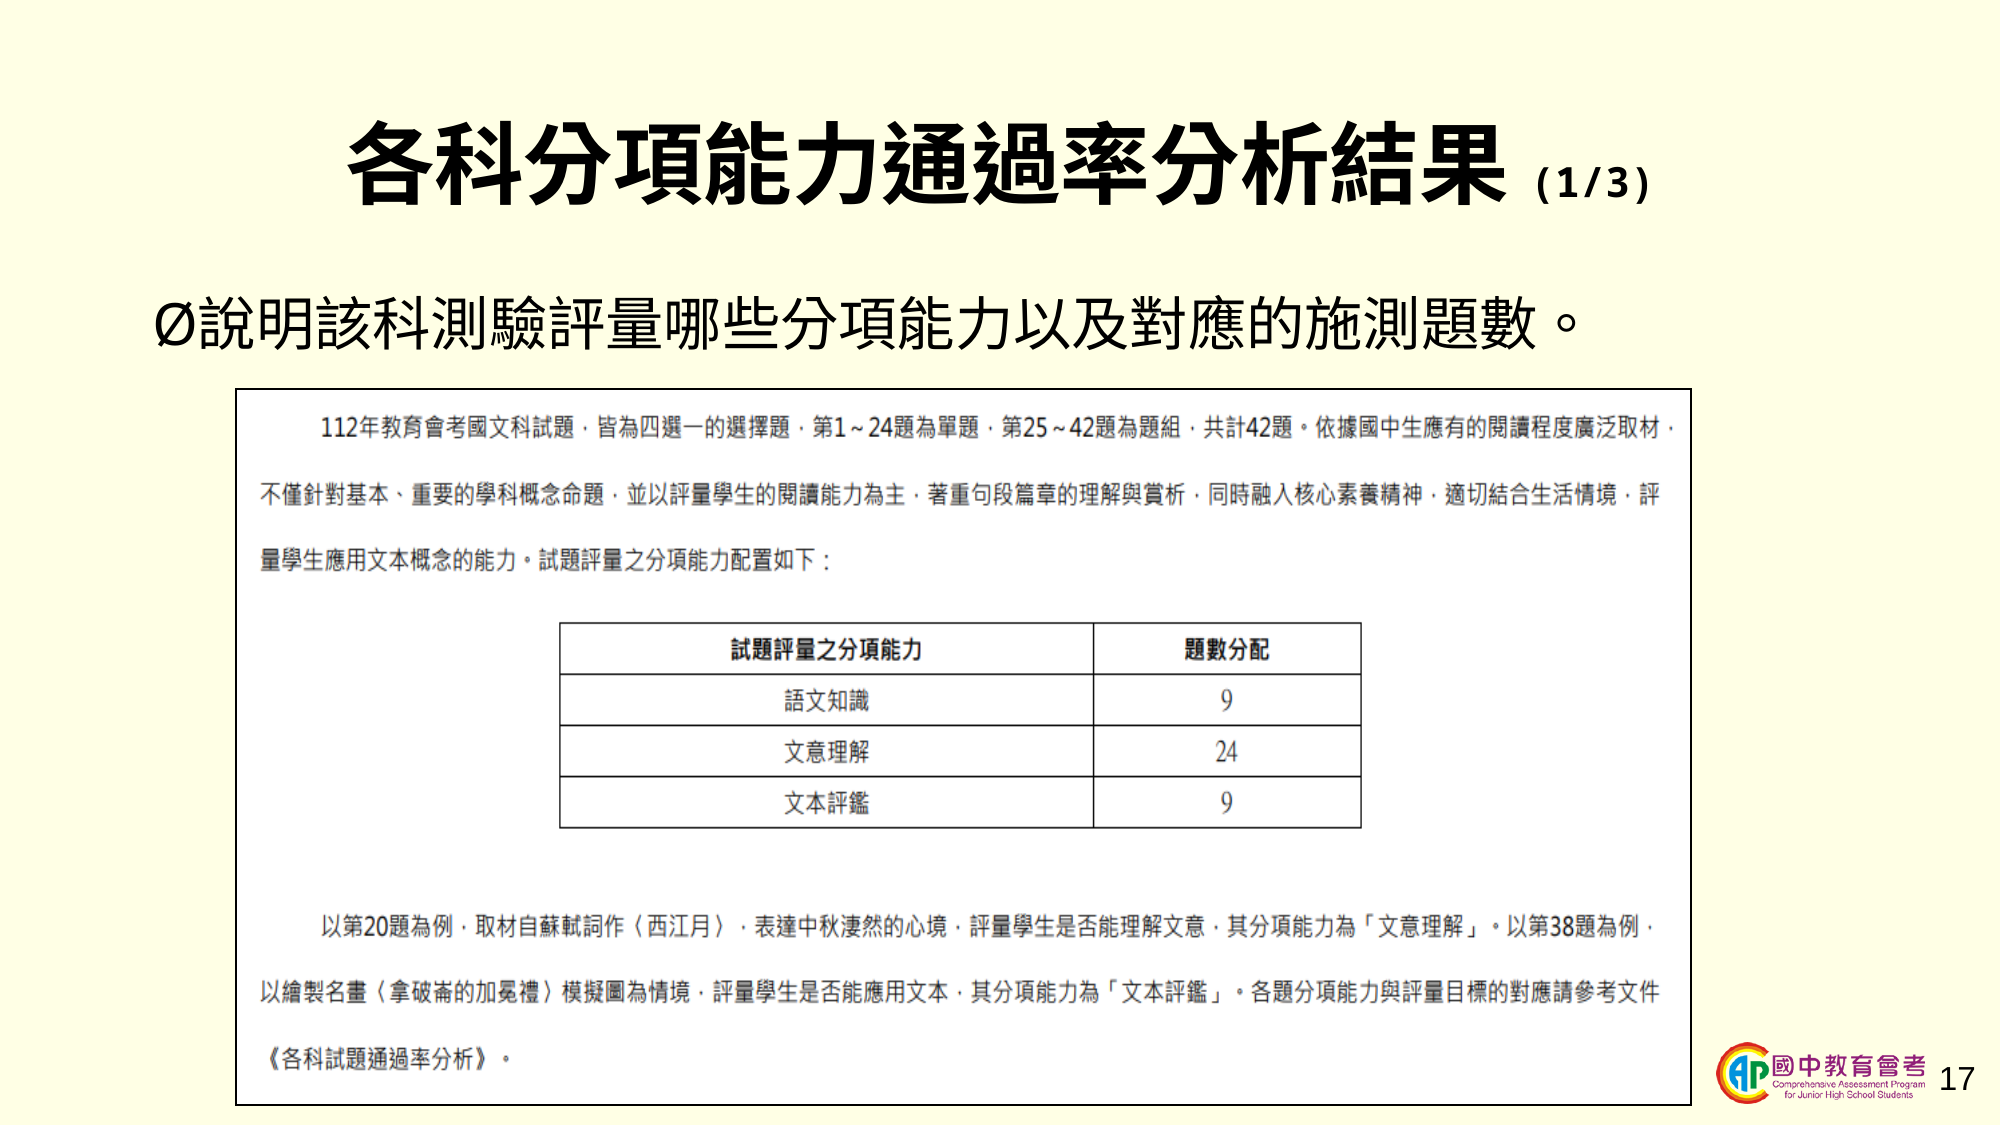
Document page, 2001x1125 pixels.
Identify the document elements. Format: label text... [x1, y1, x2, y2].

list 說明該科測驗評量哪些分項能力以及對應的施測題數。 [137, 287, 1863, 1002]
title 各科分項能力通過率分析結果(1/3) [137, 59, 1863, 278]
picture [237, 389, 1691, 1104]
text_box 17 [1923, 1047, 2000, 1108]
